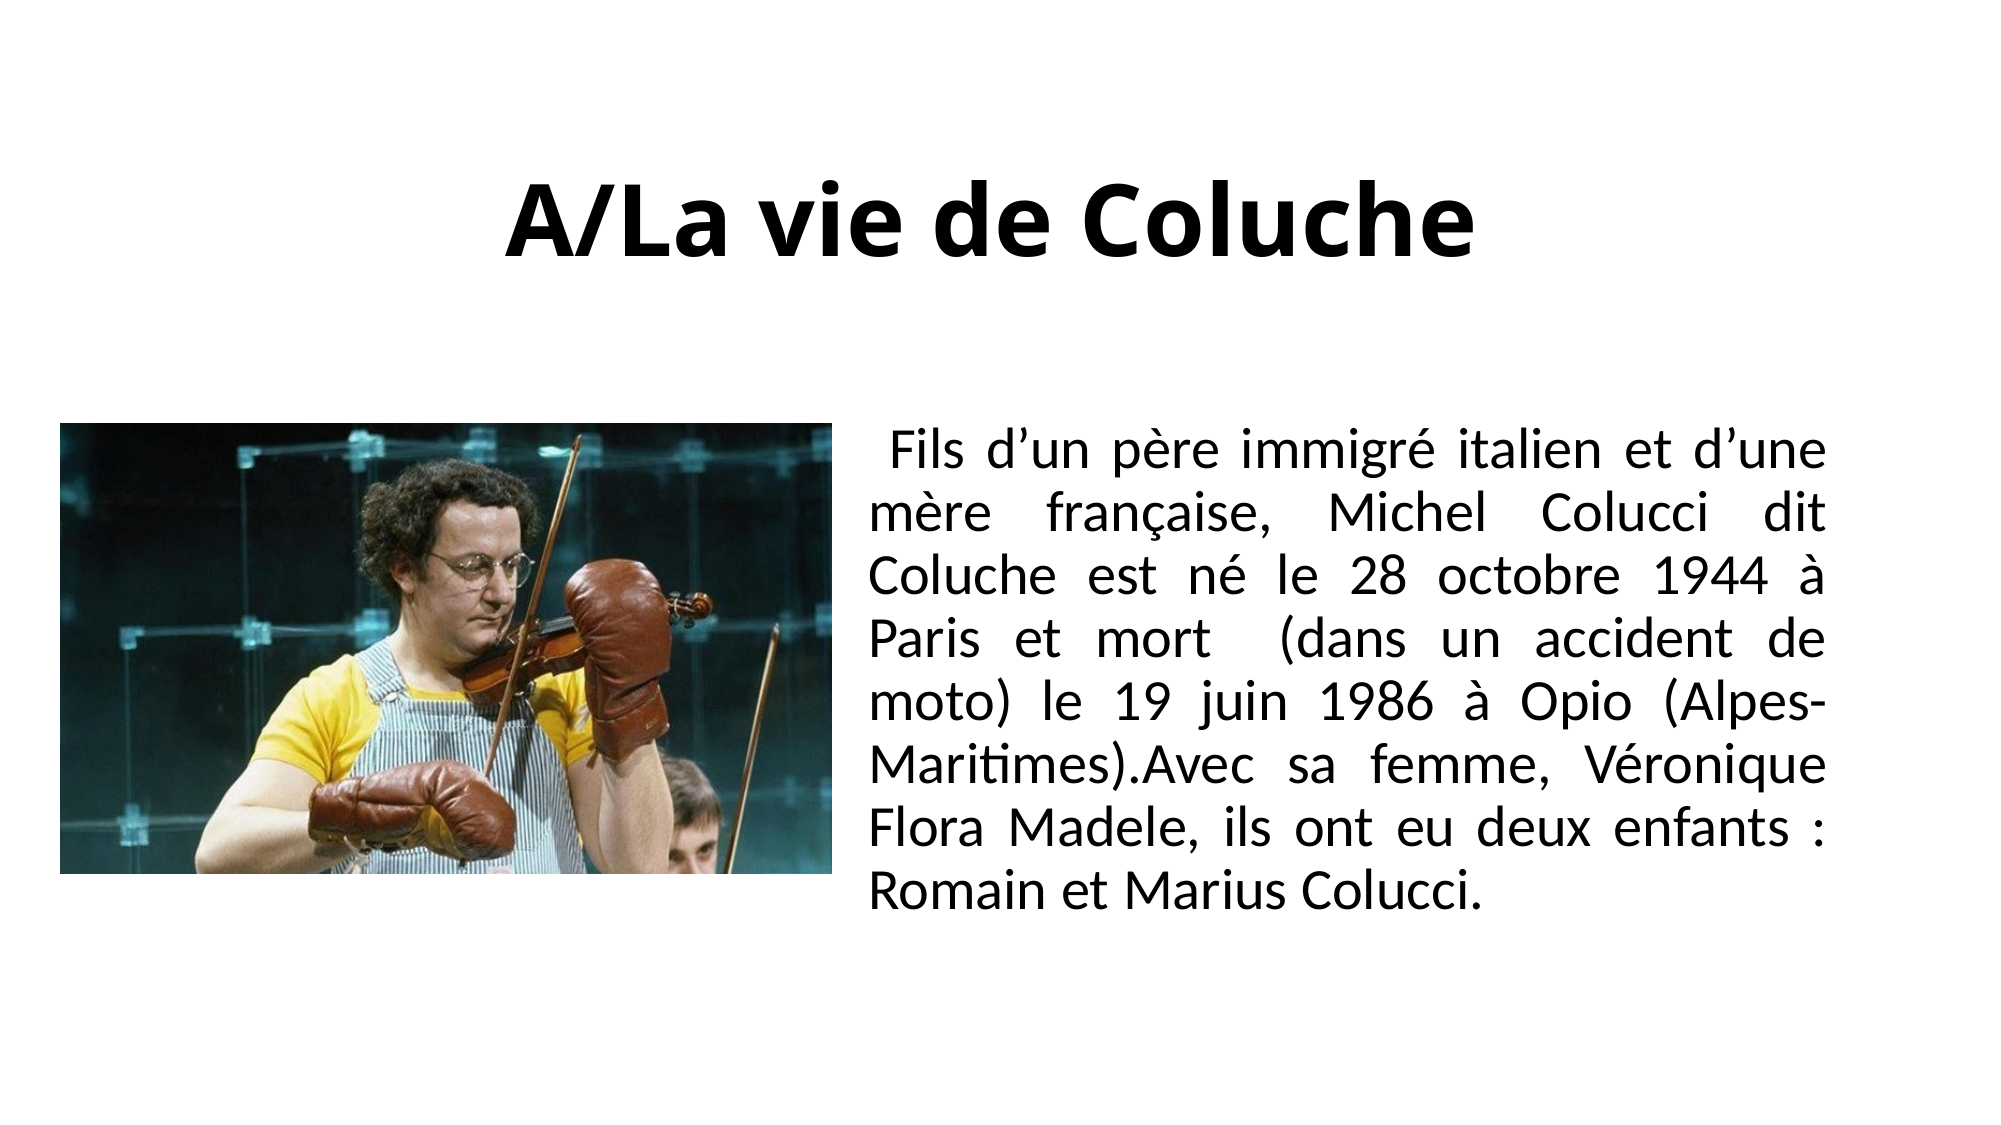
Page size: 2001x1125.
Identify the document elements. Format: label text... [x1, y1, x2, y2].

title A/La vie de Coluche [242, 113, 1743, 286]
picture [60, 423, 832, 874]
subtitle Fils d’un père immigré italien et d’une mère française, Michel Colucci dit Coluche est né le 28 octobre 1944 à Paris et mort (dans un accident de moto) le 19 juin 1986 à Opio (Alpes-Maritimes).Avec sa femme, Véronique Flora Madele, ils ont eu deux enfants : Romain et Marius Colucci. [853, 411, 1843, 981]
